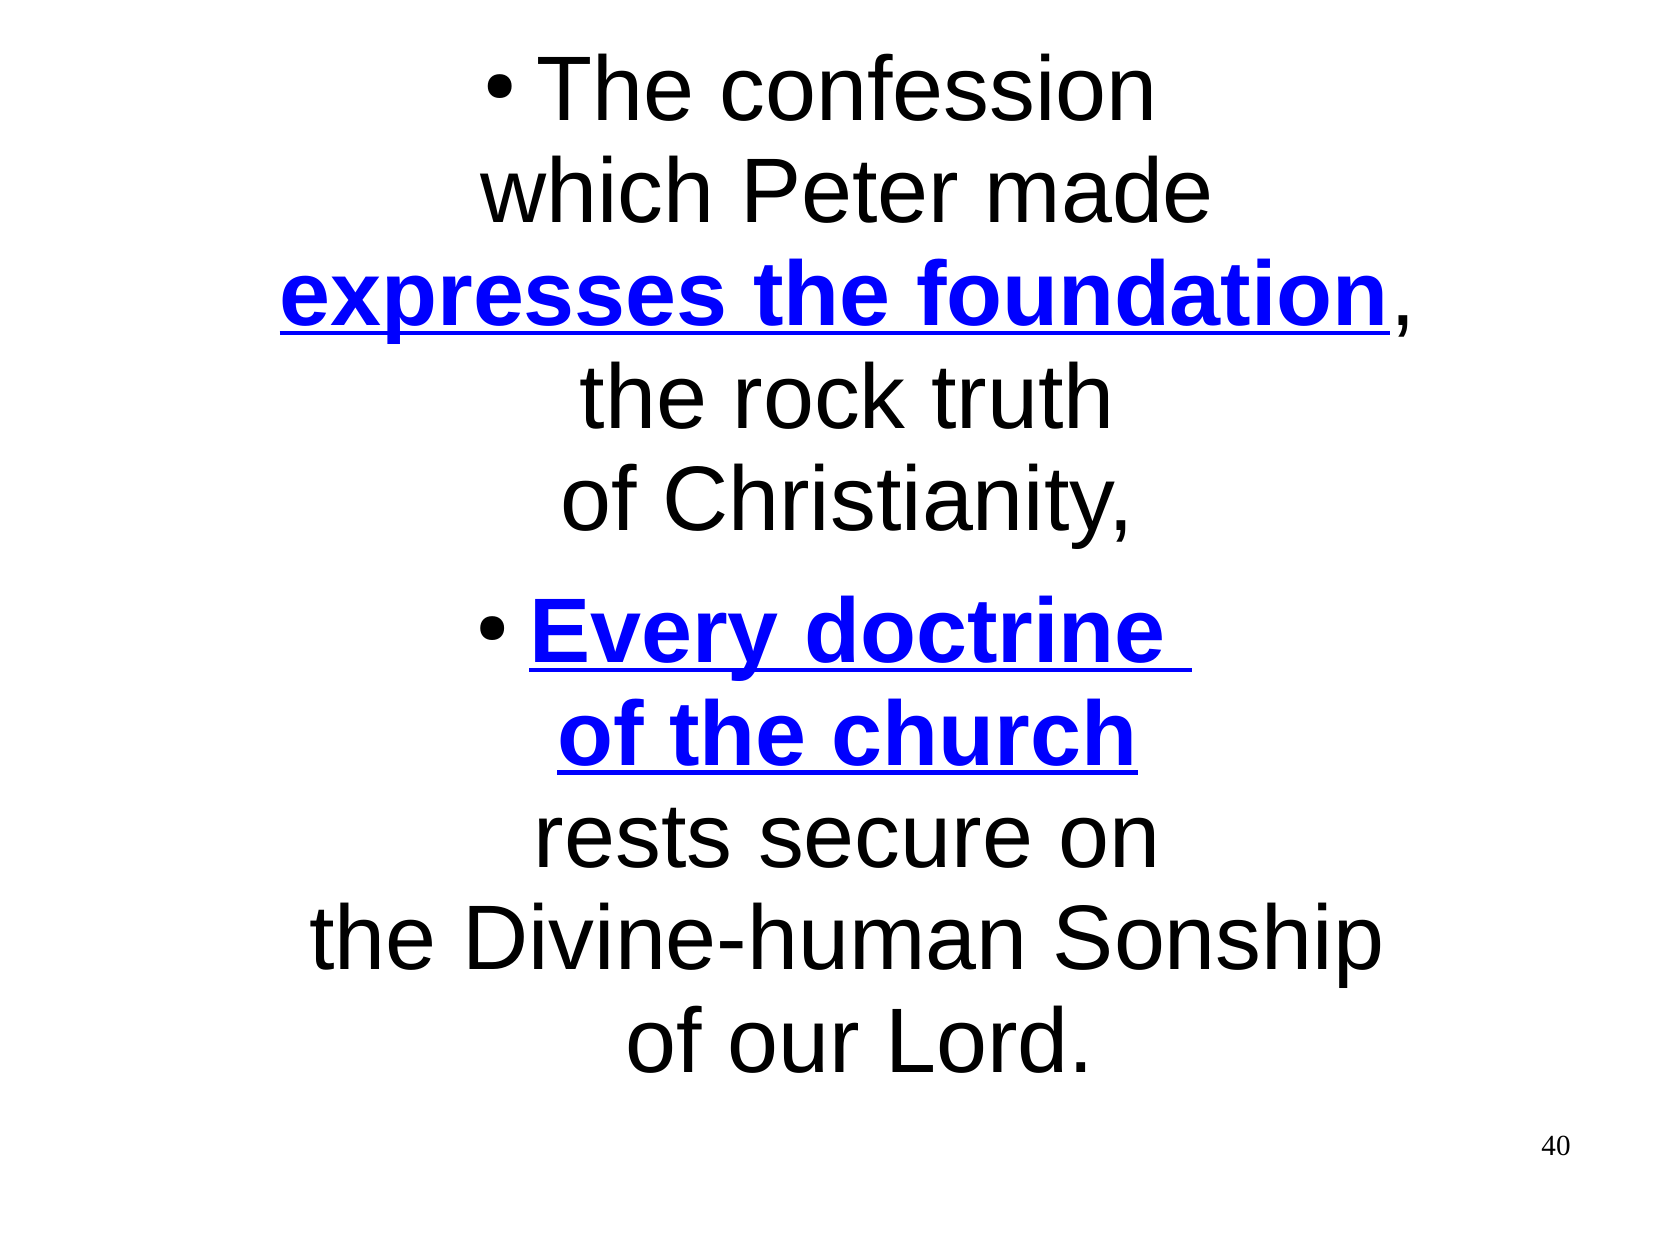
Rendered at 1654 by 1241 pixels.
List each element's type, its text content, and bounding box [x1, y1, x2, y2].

list The confession which Peter made expresses the foundation, the rock truth of Christianity, Every doctrine of the church rests secure on the Divine-human Sonship of our Lord. [37, 37, 1613, 1238]
